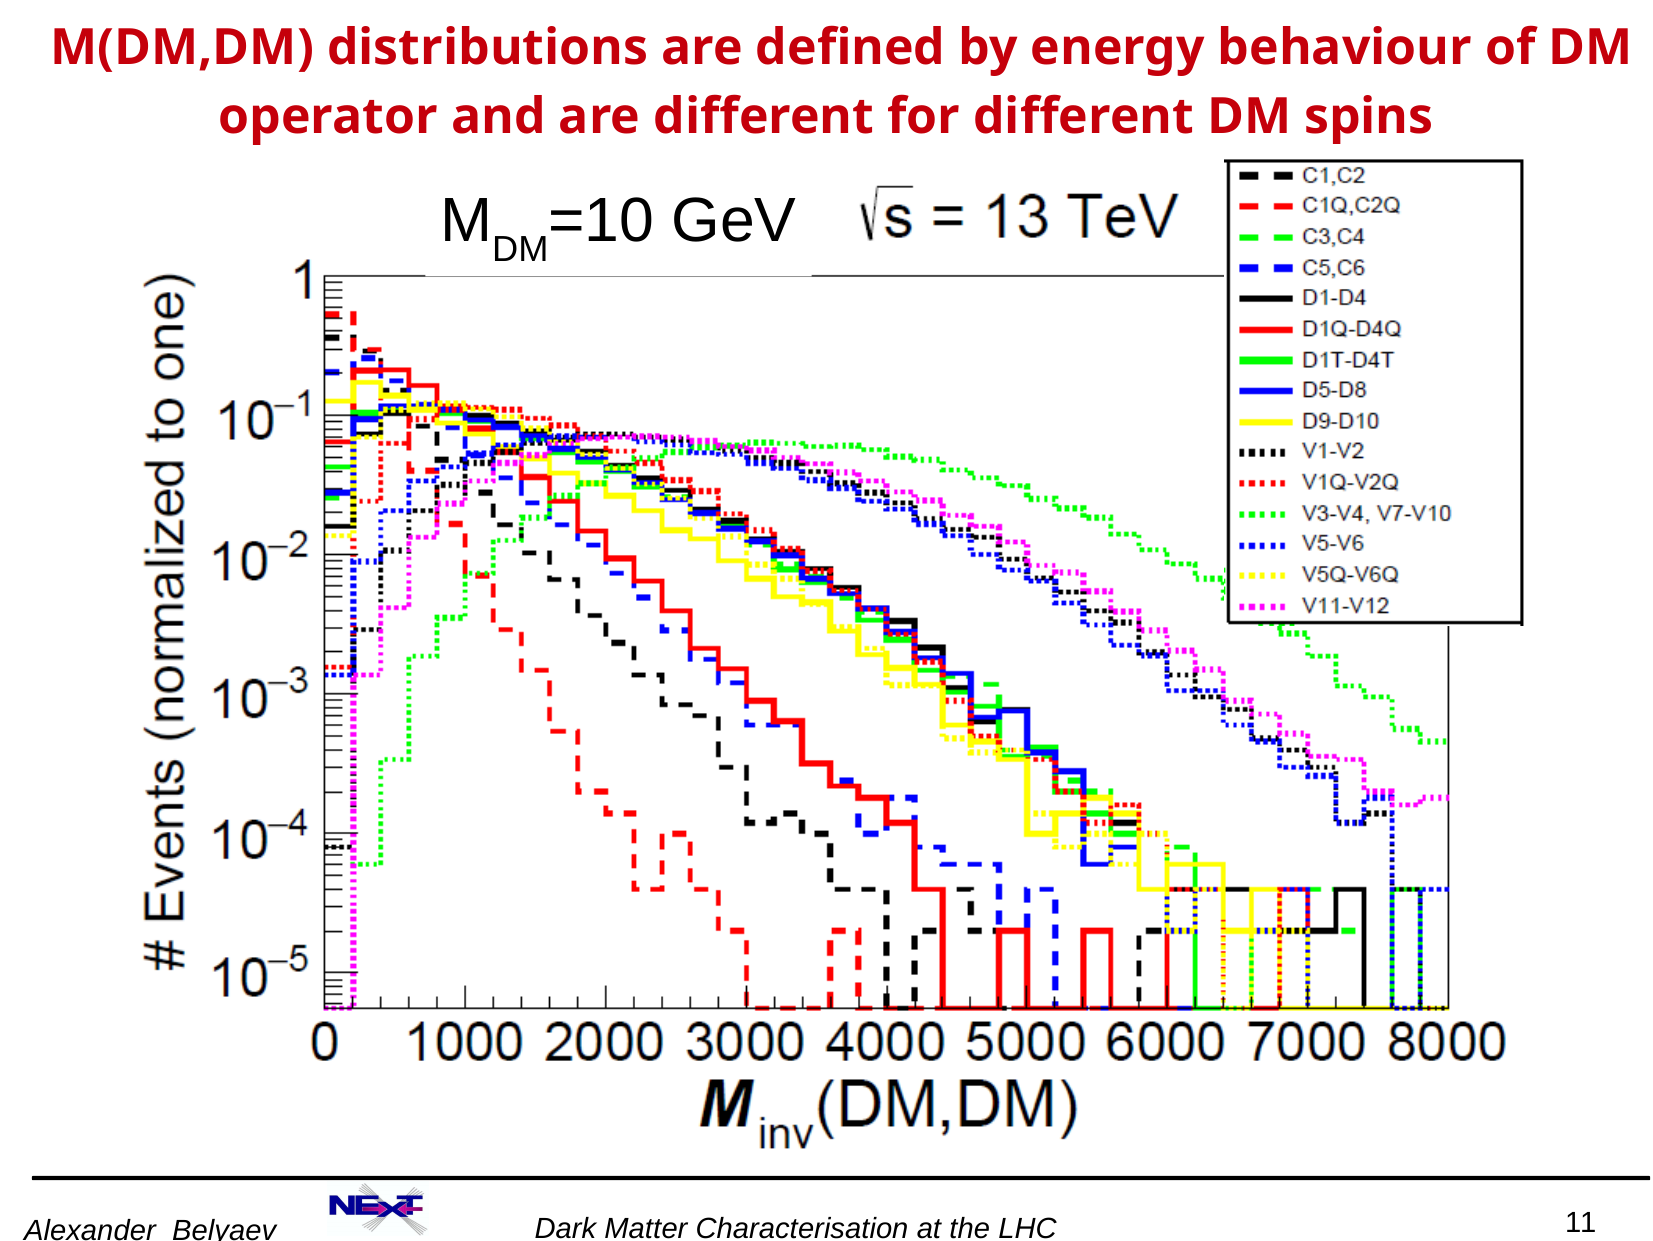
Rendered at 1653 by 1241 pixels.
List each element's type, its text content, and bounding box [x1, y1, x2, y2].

picture [327, 1181, 429, 1236]
title M(DM,DM) distributions are defined by energy behaviour of DM operator and are different for different DM spins [0, 10, 1653, 150]
picture [116, 144, 1530, 1158]
text_box MDM=10 GeV [425, 171, 812, 277]
